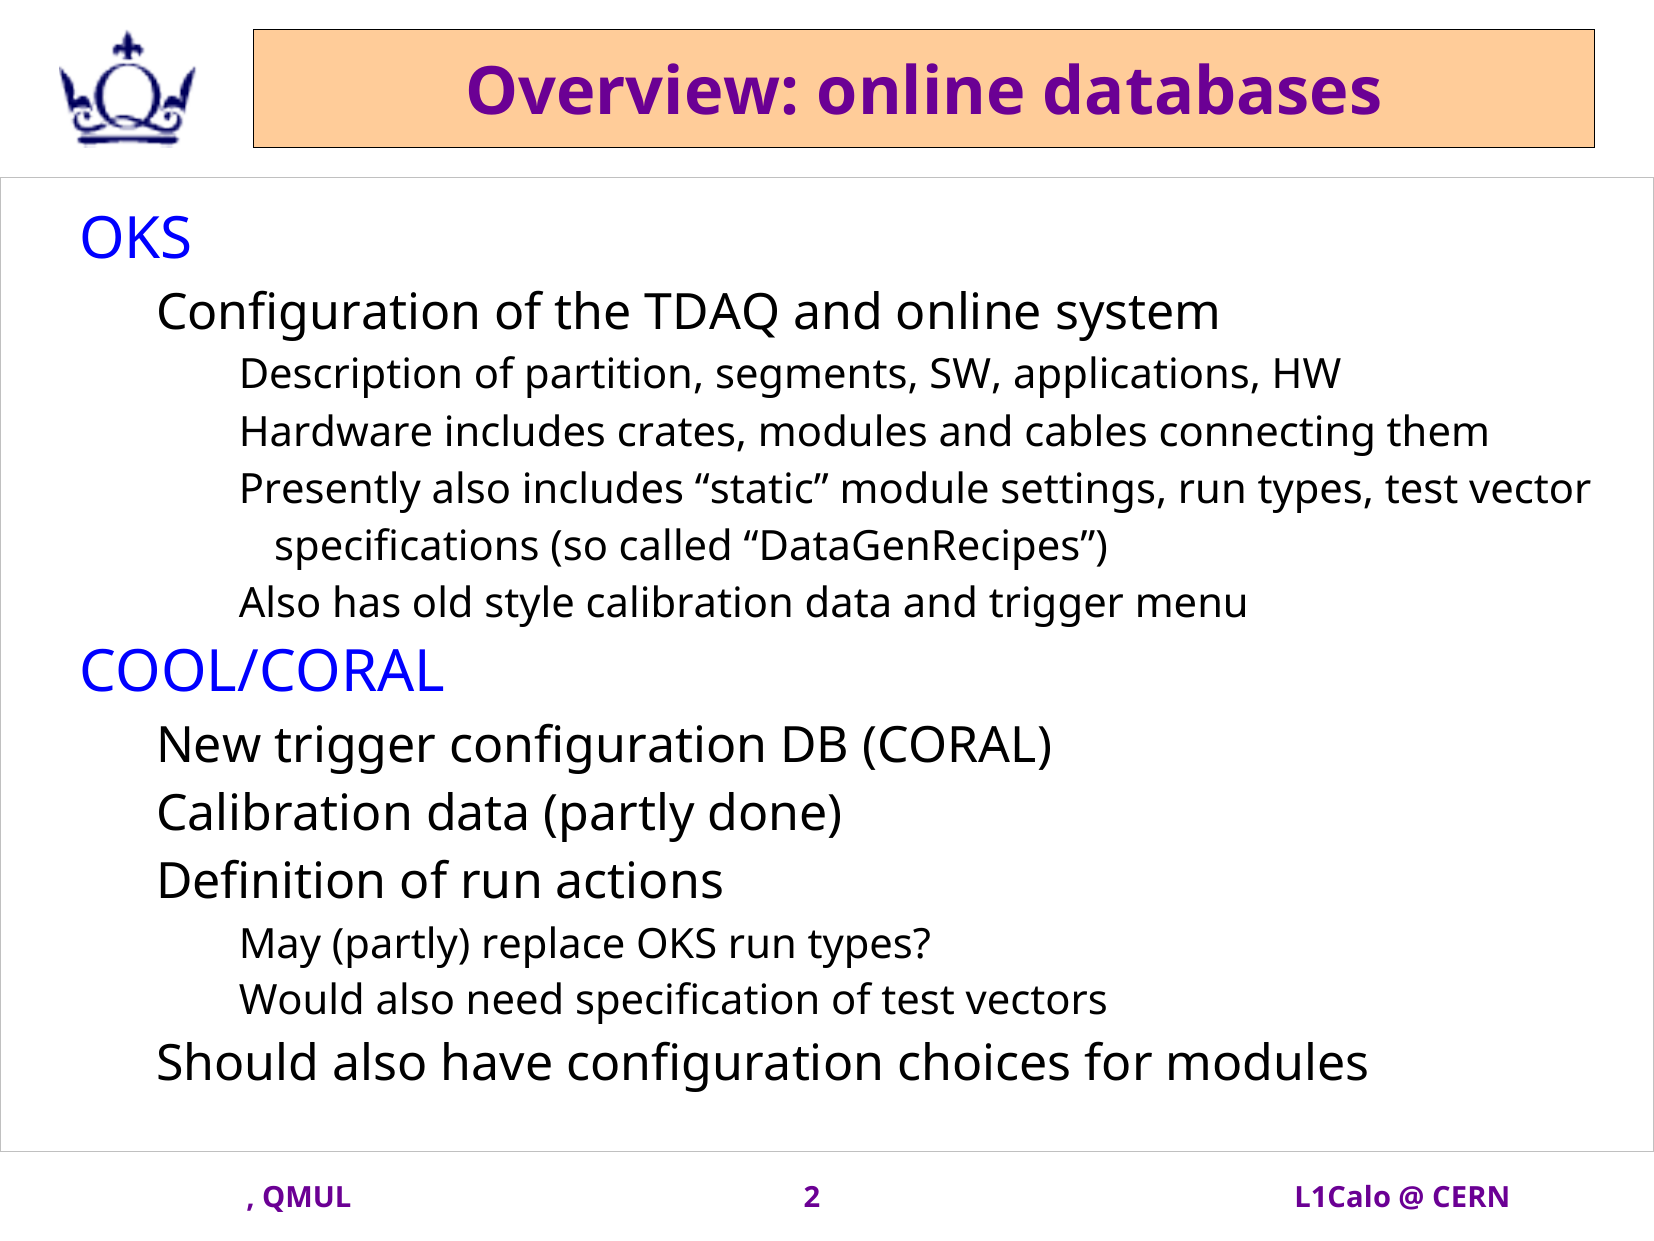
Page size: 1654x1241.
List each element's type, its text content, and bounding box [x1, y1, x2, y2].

list OKS Configuration of the TDAQ and online system Description of partition, segments, SW, applications, HW Hardware includes crates, modules and cables connecting them Presently also includes “static” module settings, run types, test vector specifications (so called “DataGenRecipes”) Also has old style calibration data and trigger menu COOL/CORAL New trigger configuration DB (CORAL) Calibration data (partly done) Definition of run actions May (partly) replace OKS run types? Would also need specification of test vectors Should also have configuration choices for modules [61, 196, 1605, 1119]
picture [59, 29, 200, 148]
title Overview: online databases [253, 29, 1595, 148]
